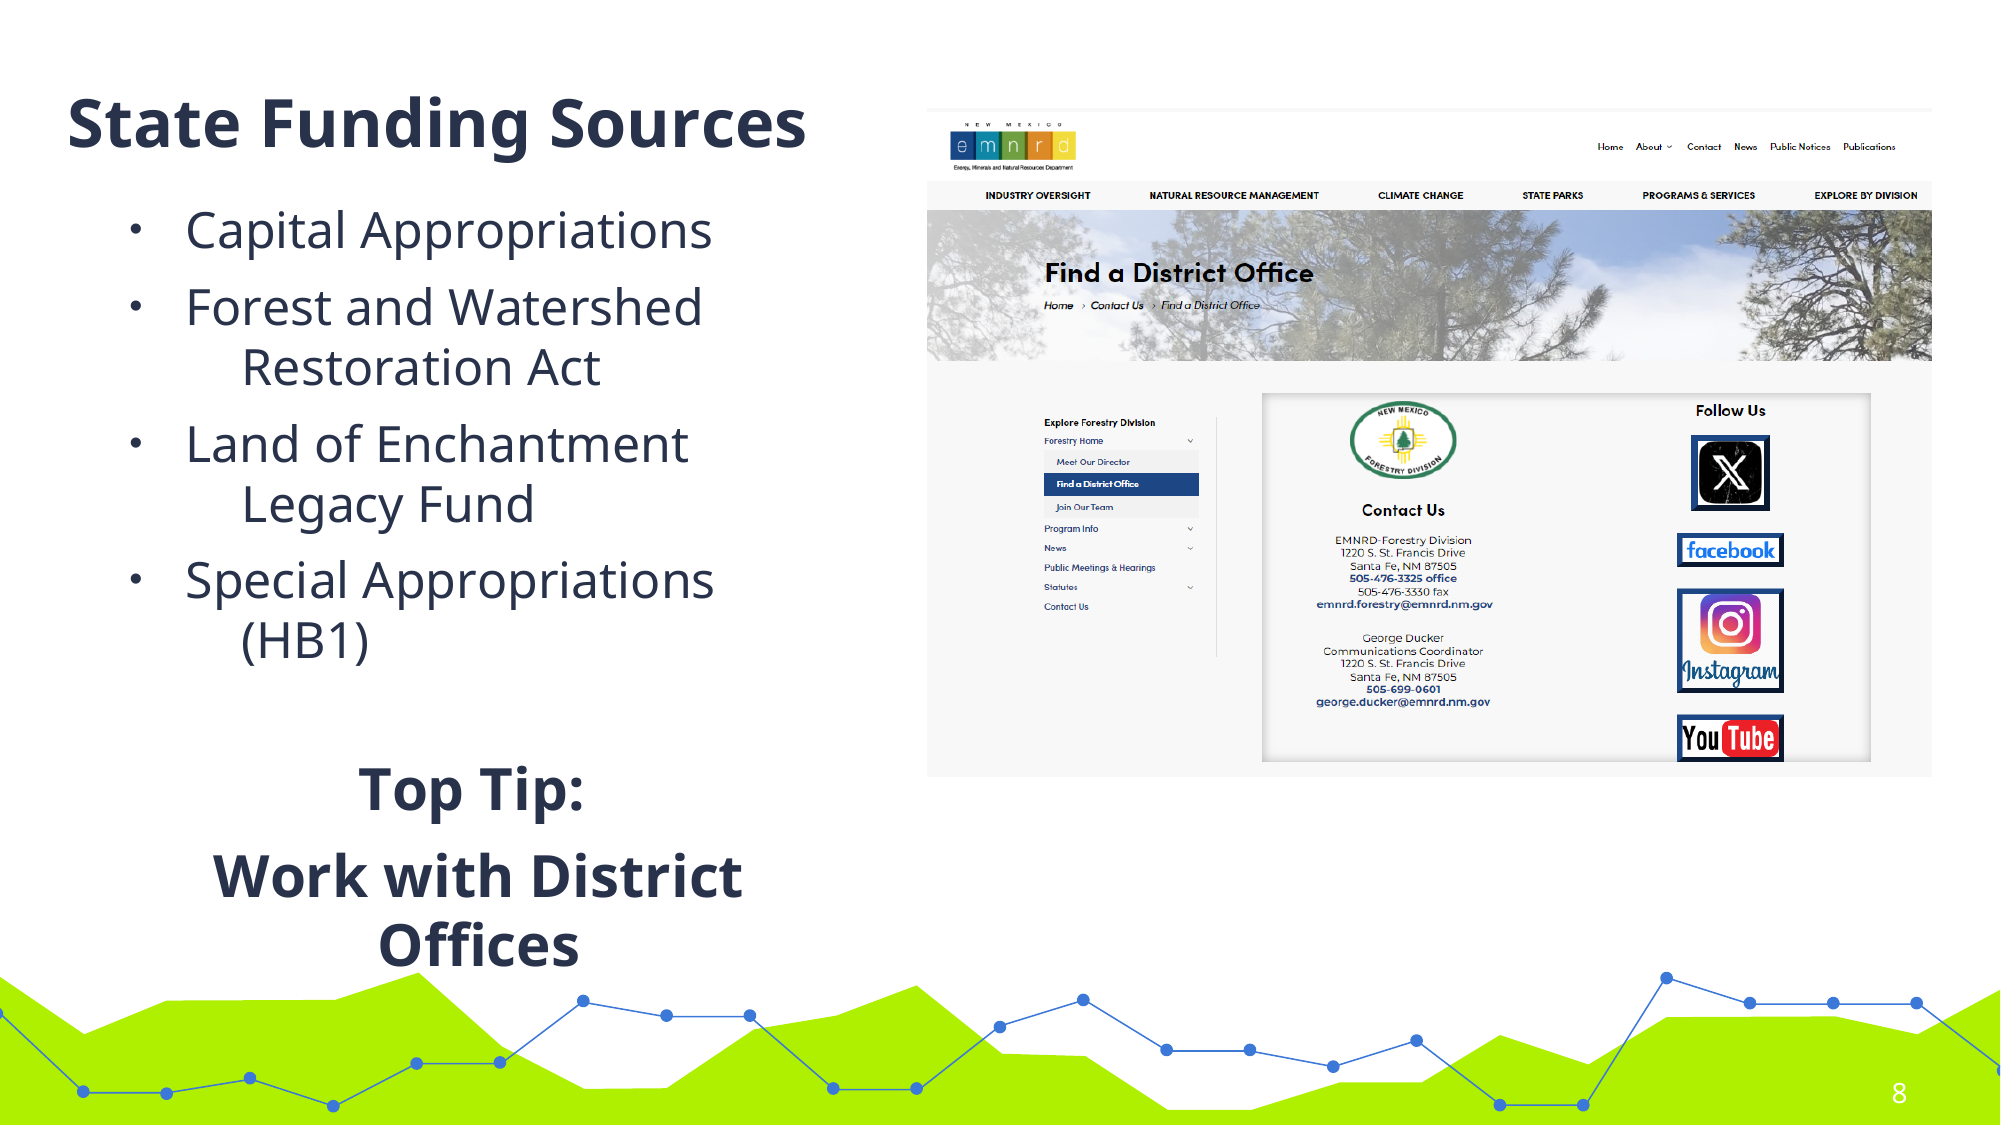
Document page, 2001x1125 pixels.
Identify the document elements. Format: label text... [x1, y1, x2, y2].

text_box Capital Appropriations Forest and Watershed Restoration Act Land of Enchantment Legacy Fund Special Appropriations (HB1) Top Tip: Work with District Offices [109, 178, 861, 890]
title State Funding Sources [47, 60, 1808, 157]
picture [927, 108, 1932, 777]
slide_number 8 [1871, 1055, 1992, 1125]
